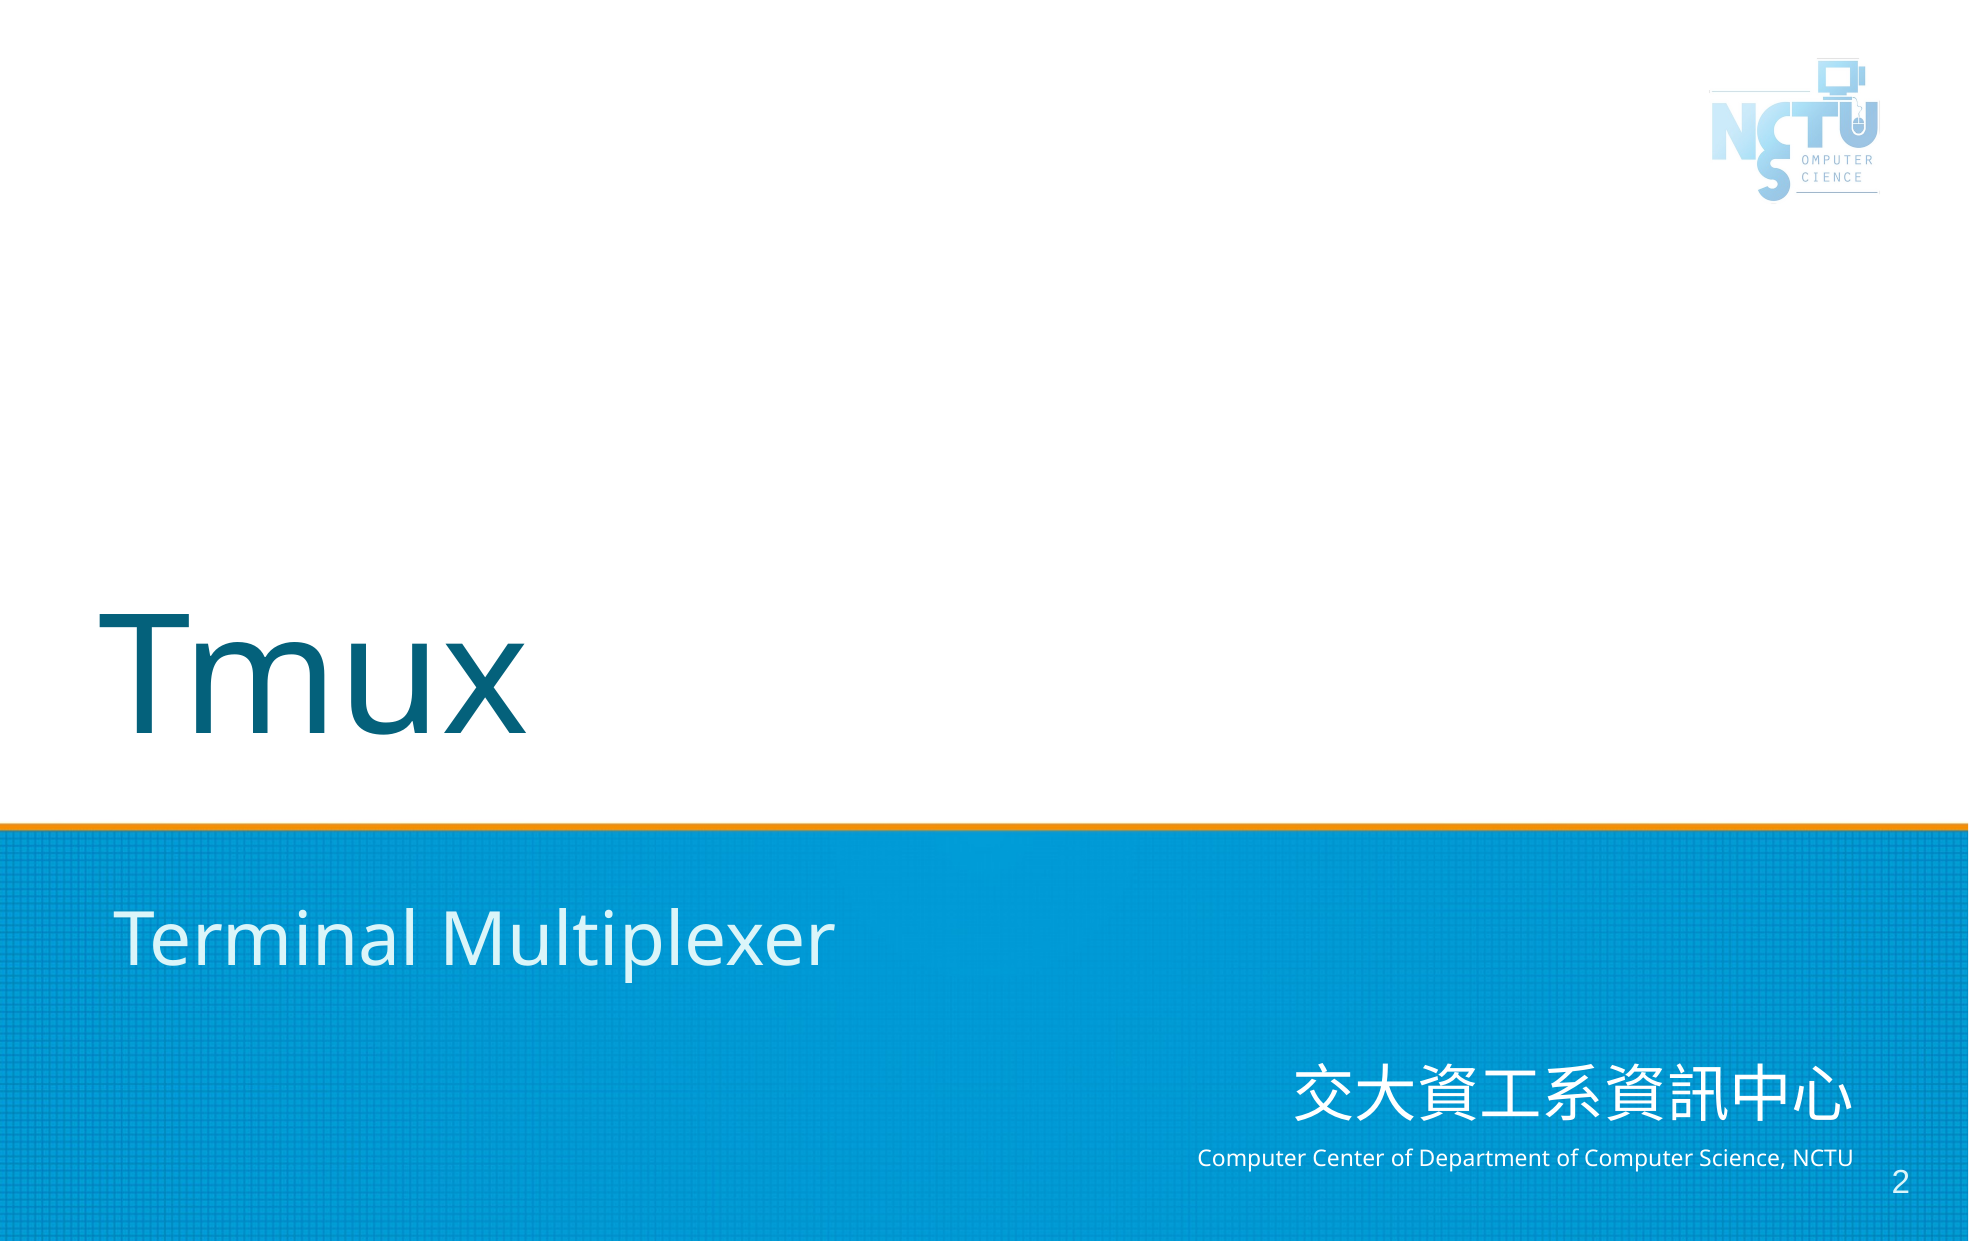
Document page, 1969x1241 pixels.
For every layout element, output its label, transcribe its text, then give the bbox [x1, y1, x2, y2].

picture [0, 0, 1969, 832]
title Tmux [98, 559, 1870, 767]
subtitle Terminal Multiplexer [98, 875, 1783, 1103]
slide_number <number> [1841, 1145, 1960, 1241]
